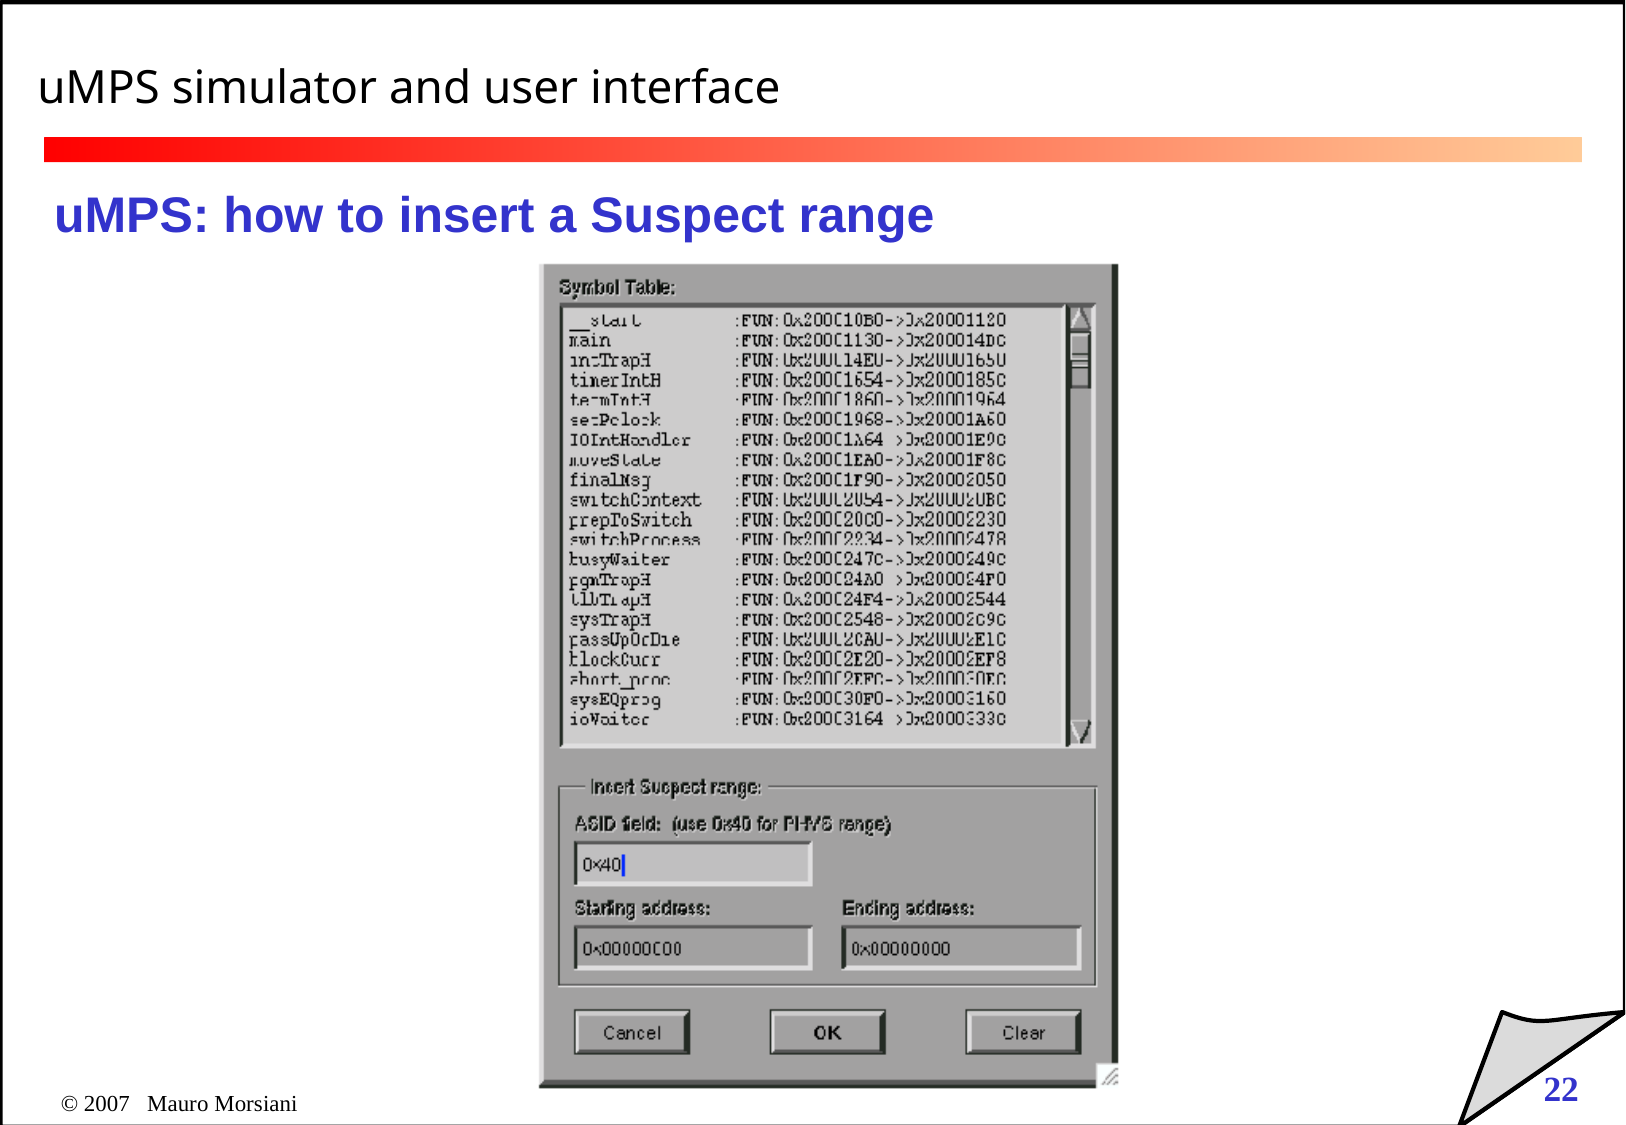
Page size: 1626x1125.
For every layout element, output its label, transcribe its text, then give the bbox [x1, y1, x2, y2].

picture [533, 492, 1128, 1097]
list uMPS: how to insert a Suspect range [54, 187, 1557, 492]
title uMPS simulator and user interface [37, 44, 1587, 130]
